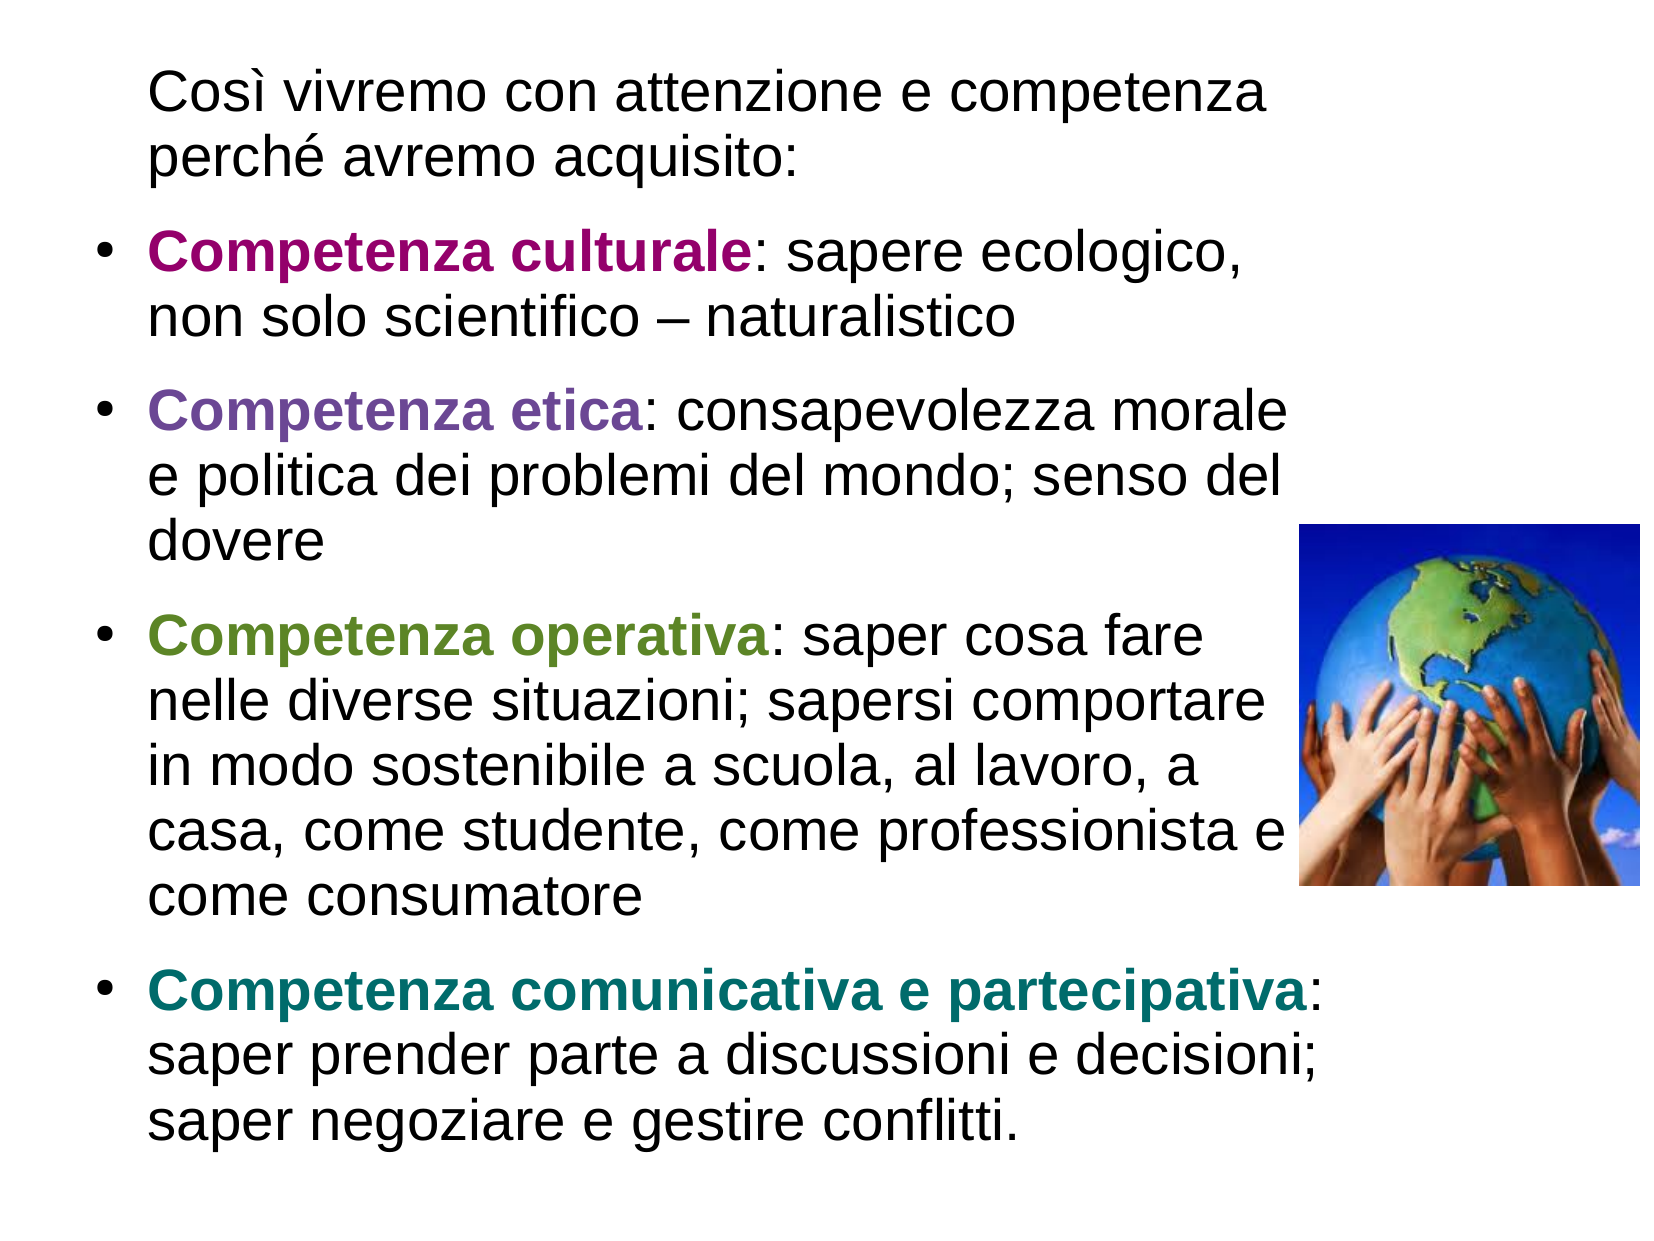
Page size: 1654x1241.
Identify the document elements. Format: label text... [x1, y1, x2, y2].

picture [1329, 524, 1640, 886]
list Così vivremo con attenzione e competenza perché avremo acquisito: Competenza culturale: sapere ecologico, non solo scientifico – naturalistico Competenza etica: consapevolezza morale e politica dei problemi del mondo; senso del dovere Competenza operativa: saper cosa fare nelle diverse situazioni; sapersi comportare in modo sostenibile a scuola, al lavoro, a casa, come studente, come professionista e come consumatore Competenza comunicativa e partecipativa: saper prender parte a discussioni e decisioni; saper negoziare e gestire conflitti. [76, 59, 1329, 1241]
